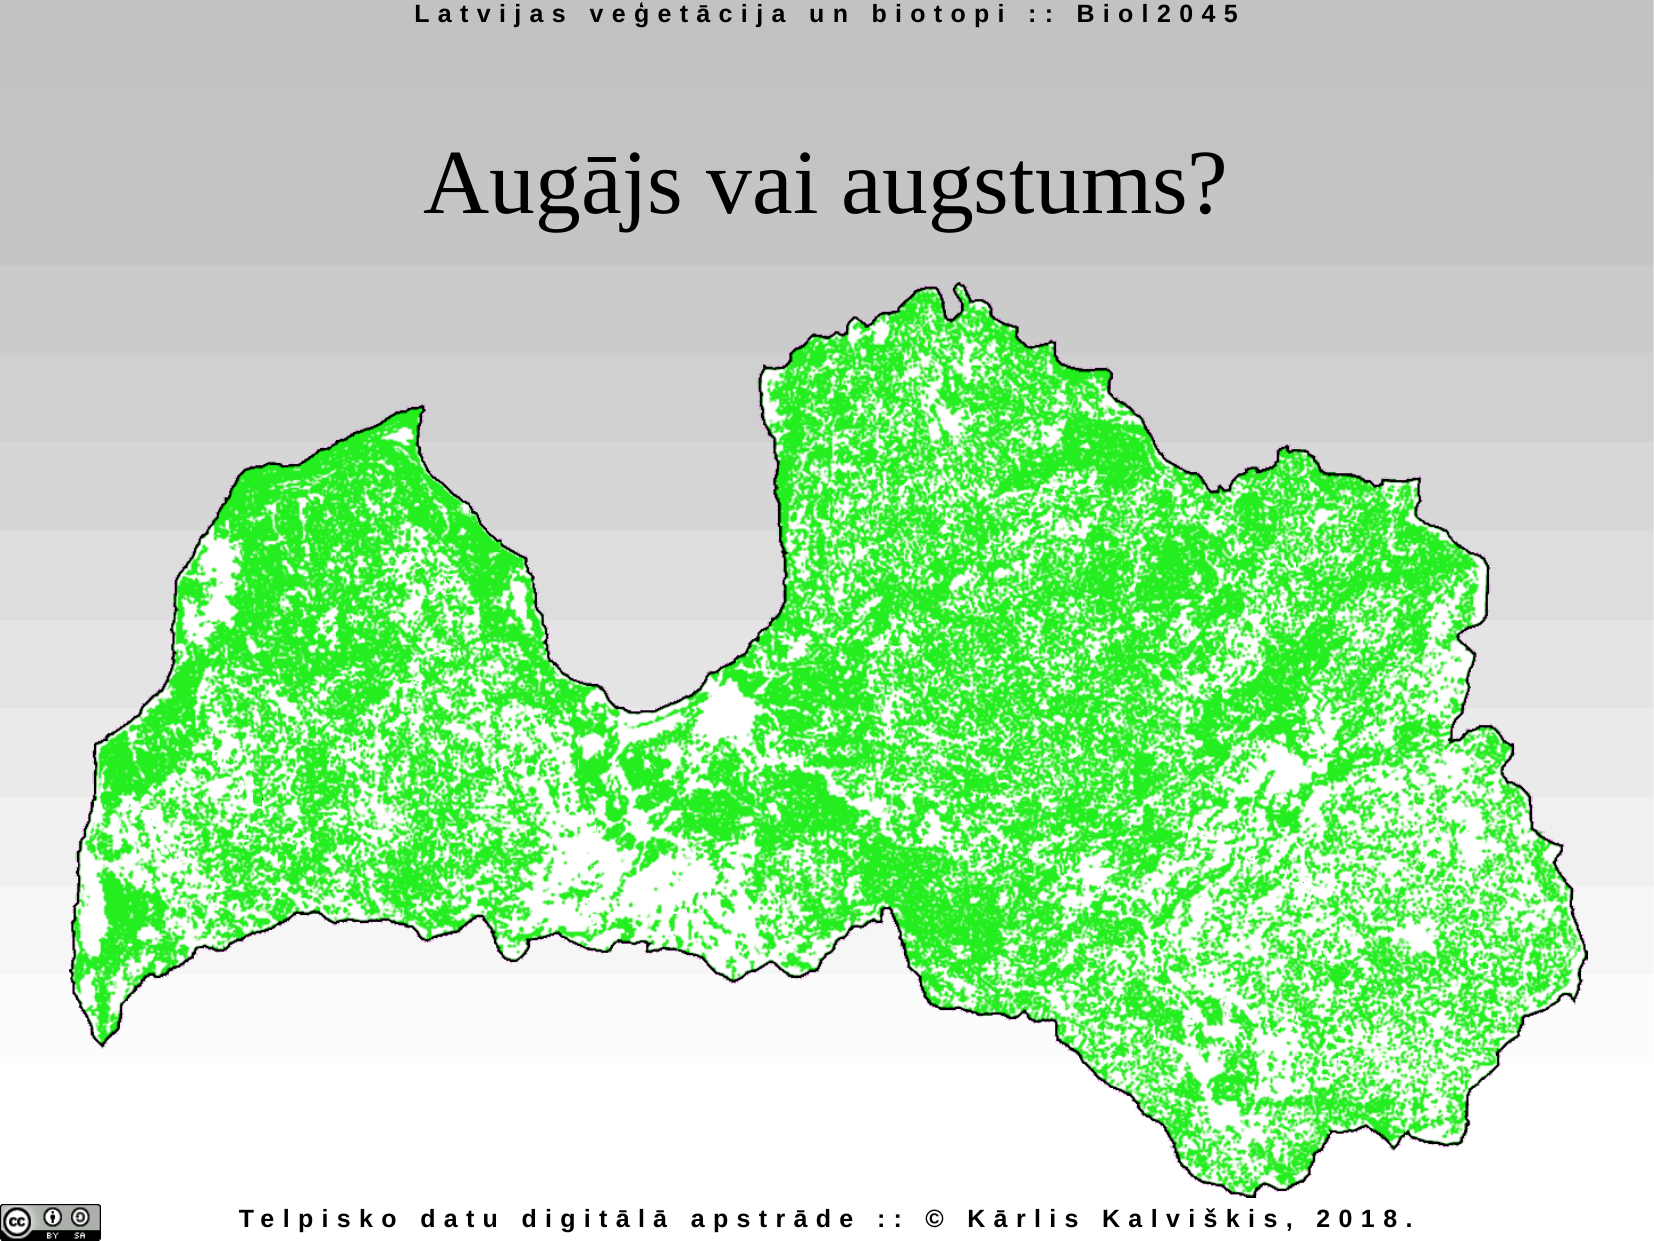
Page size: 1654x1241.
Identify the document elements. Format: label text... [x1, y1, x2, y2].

title Augājs vai augstums? [29, 49, 1625, 296]
picture [0, 0, 1654, 1241]
